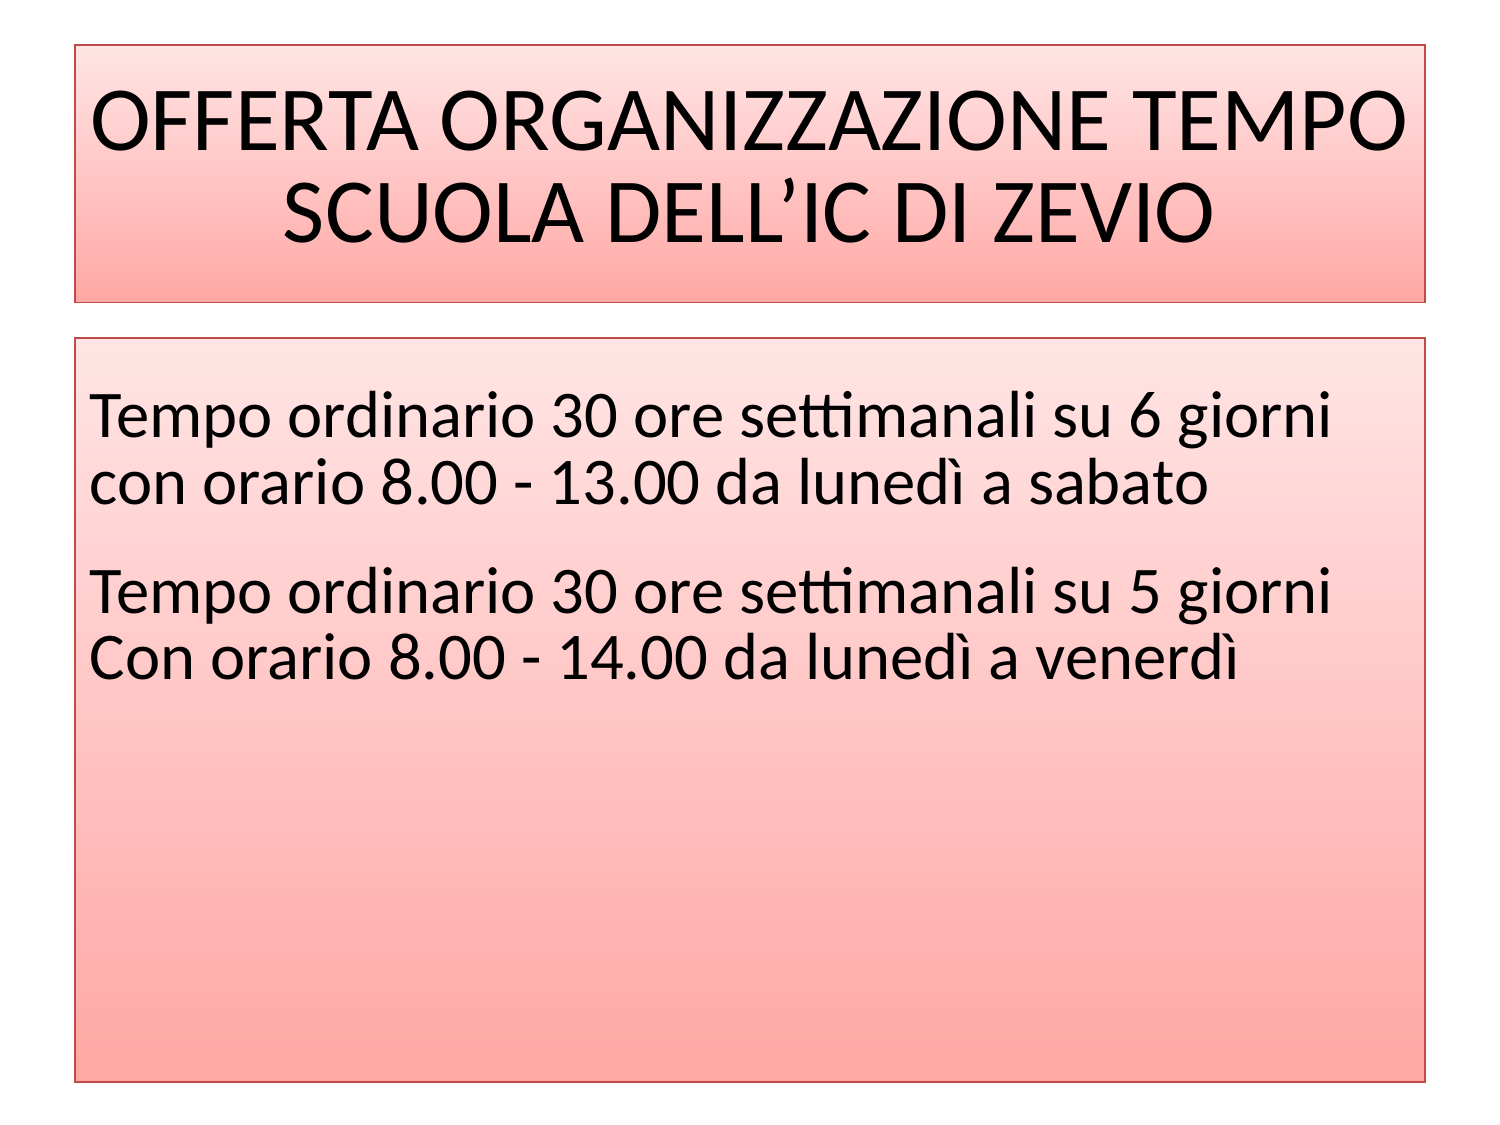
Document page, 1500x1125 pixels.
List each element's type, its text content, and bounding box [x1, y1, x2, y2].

text_box Tempo ordinario 30 ore settimanali su 6 giorni con orario 8.00 - 13.00 da lunedì a sabato Tempo ordinario 30 ore settimanali su 5 giorni Con orario 8.00 - 14.00 da lunedì a venerdì [75, 338, 1425, 1083]
text_box OFFERTA ORGANIZZAZIONE TEMPO SCUOLA DELL’IC DI ZEVIO [75, 45, 1425, 303]
